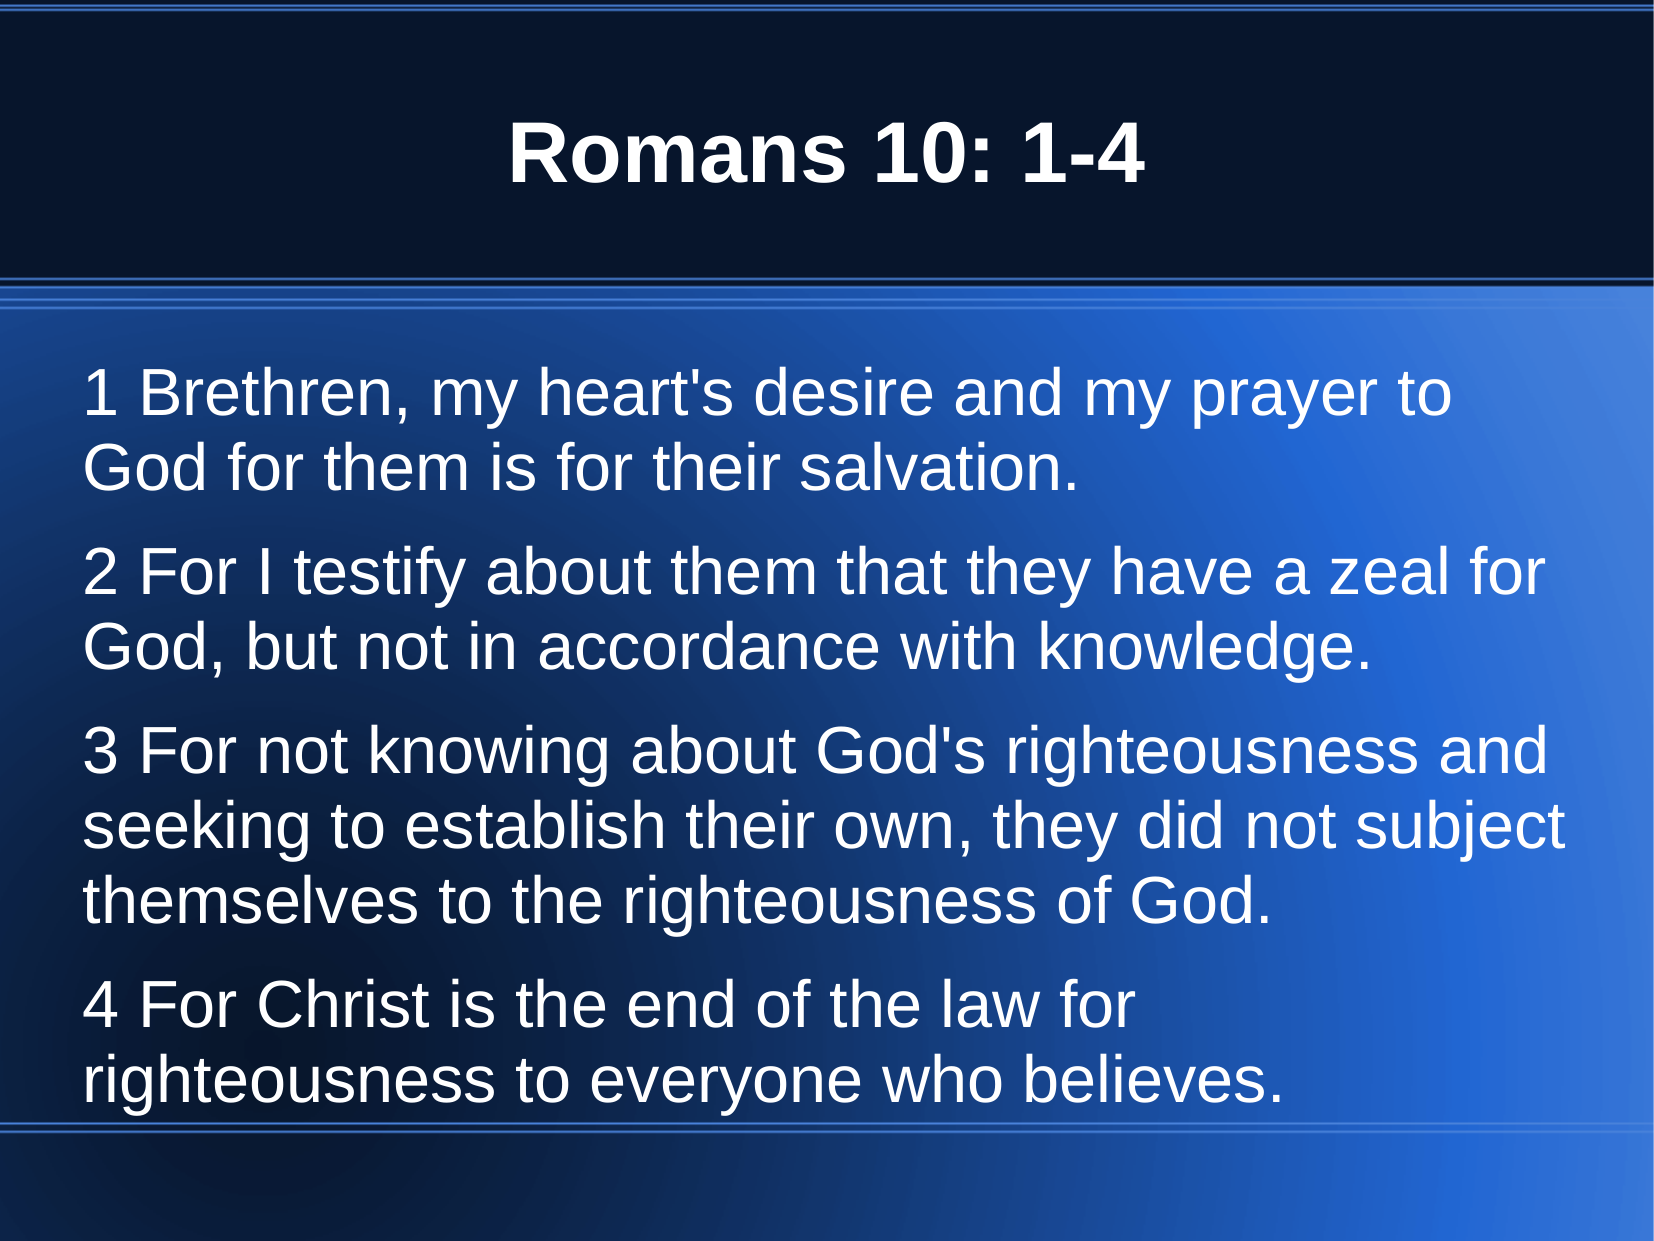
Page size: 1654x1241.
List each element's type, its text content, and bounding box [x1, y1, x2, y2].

list 1 Brethren, my heart's desire and my prayer to God for them is for their salvation. 2 For I testify about them that they have a zeal for God, but not in accordance with knowledge. 3 For not knowing about God's righteousness and seeking to establish their own, they did not subject themselves to the righteousness of God. 4 For Christ is the end of the law for righteousness to everyone who believes. [82, 355, 1571, 1221]
picture [0, 0, 1654, 1241]
title Romans 10: 1-4 [82, 49, 1571, 257]
